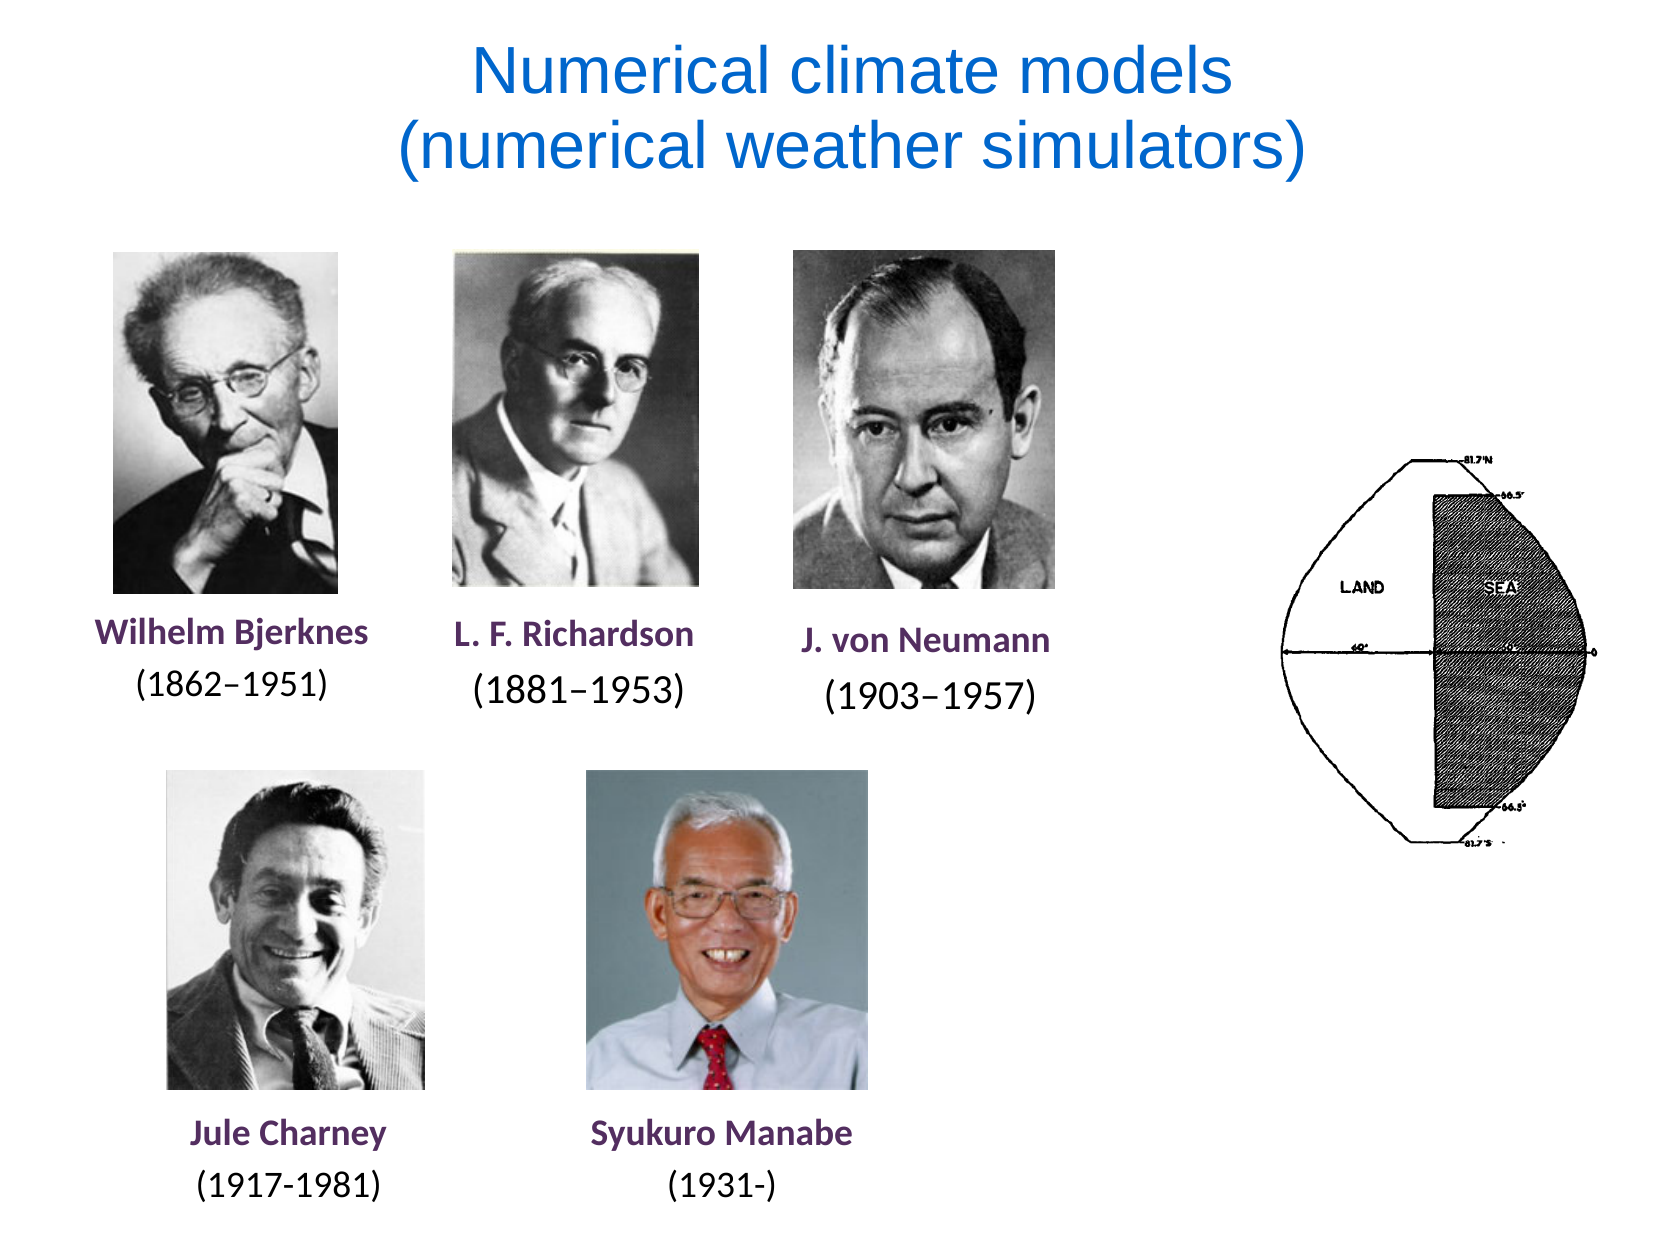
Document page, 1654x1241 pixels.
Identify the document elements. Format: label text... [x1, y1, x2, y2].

picture [113, 252, 338, 592]
picture [166, 770, 425, 1091]
picture [1264, 434, 1613, 851]
text_box Syukuro Manabe (1931-) [504, 1092, 940, 1225]
text_box J. von Neumann (1903–1957) [738, 600, 1122, 732]
text_box L. F. Richardson (1881–1953) [420, 594, 737, 714]
text_box Jule Charney (1917-1981) [126, 1093, 452, 1219]
text_box Numerical climate models (numerical weather simulators) [78, 26, 1628, 208]
text_box Wilhelm Bjerknes (1862–1951) [61, 592, 402, 715]
picture [452, 249, 1091, 1091]
